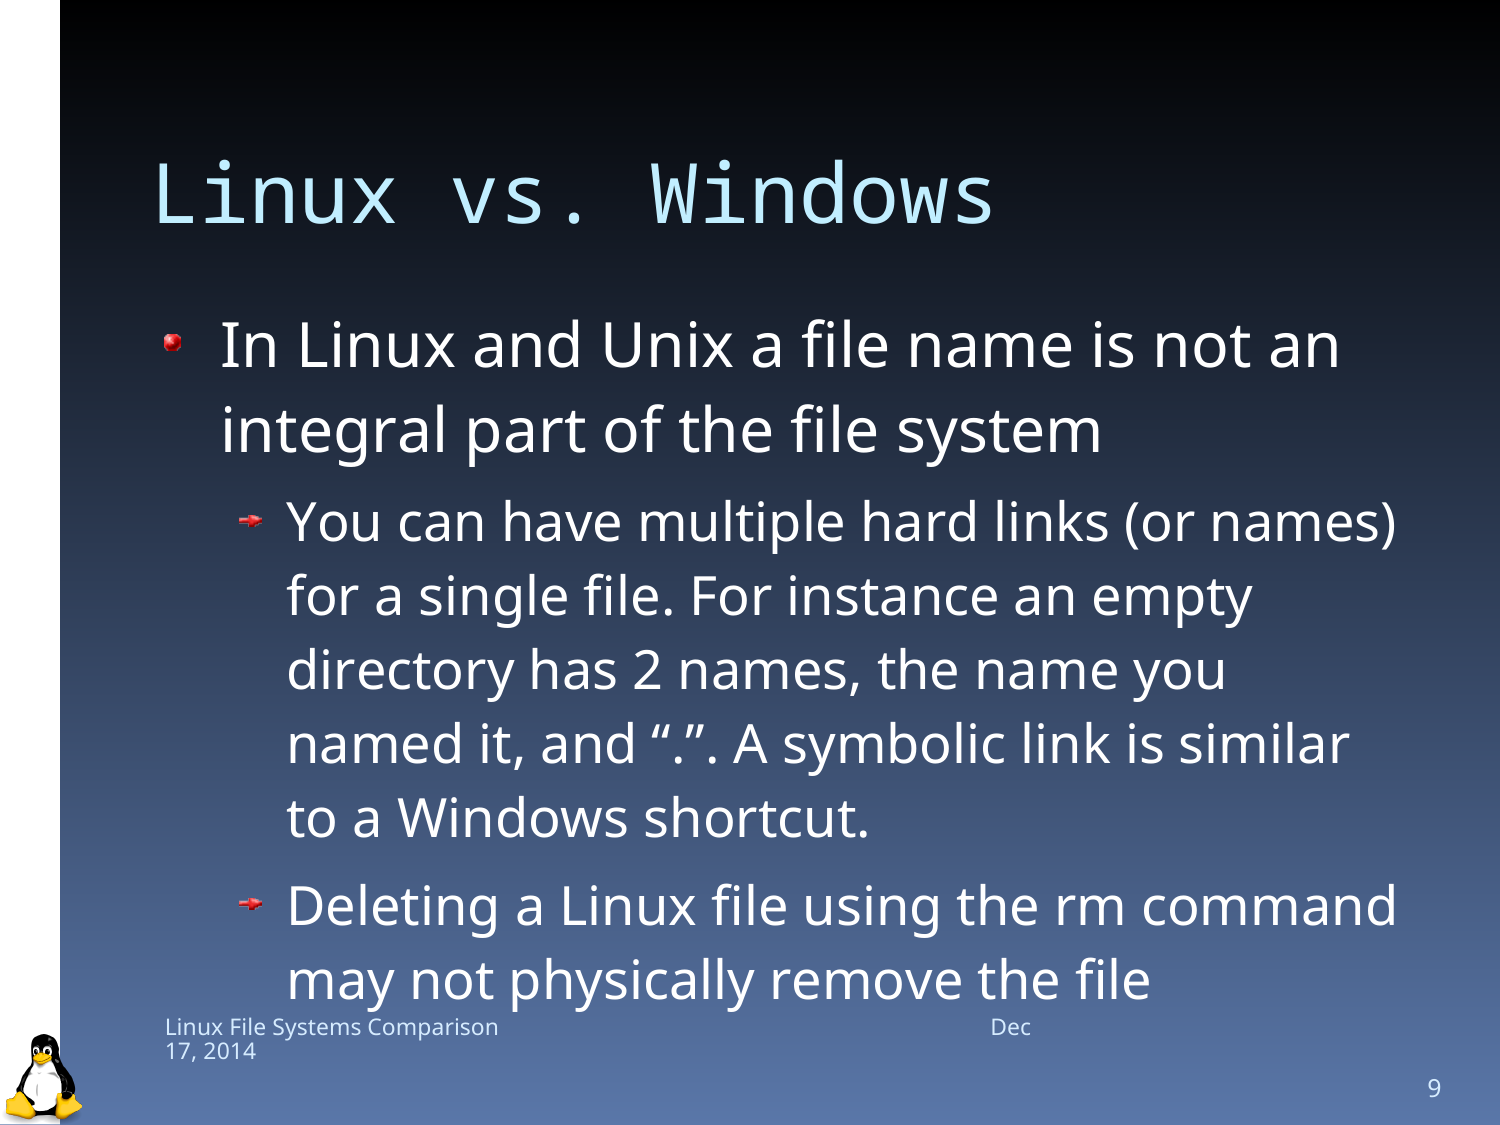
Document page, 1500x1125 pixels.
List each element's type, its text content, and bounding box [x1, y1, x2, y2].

list In Linux and Unix a file name is not an integral part of the file system You can have multiple hard links (or names) for a single file. For instance an empty directory has 2 names, the name you named it, and “.”. A symbolic link is similar to a Windows shortcut. Deleting a Linux file using the rm command may not physically remove the file [149, 292, 1425, 989]
title Linux vs. Windows [149, 84, 1425, 292]
picture [0, 1034, 82, 1125]
